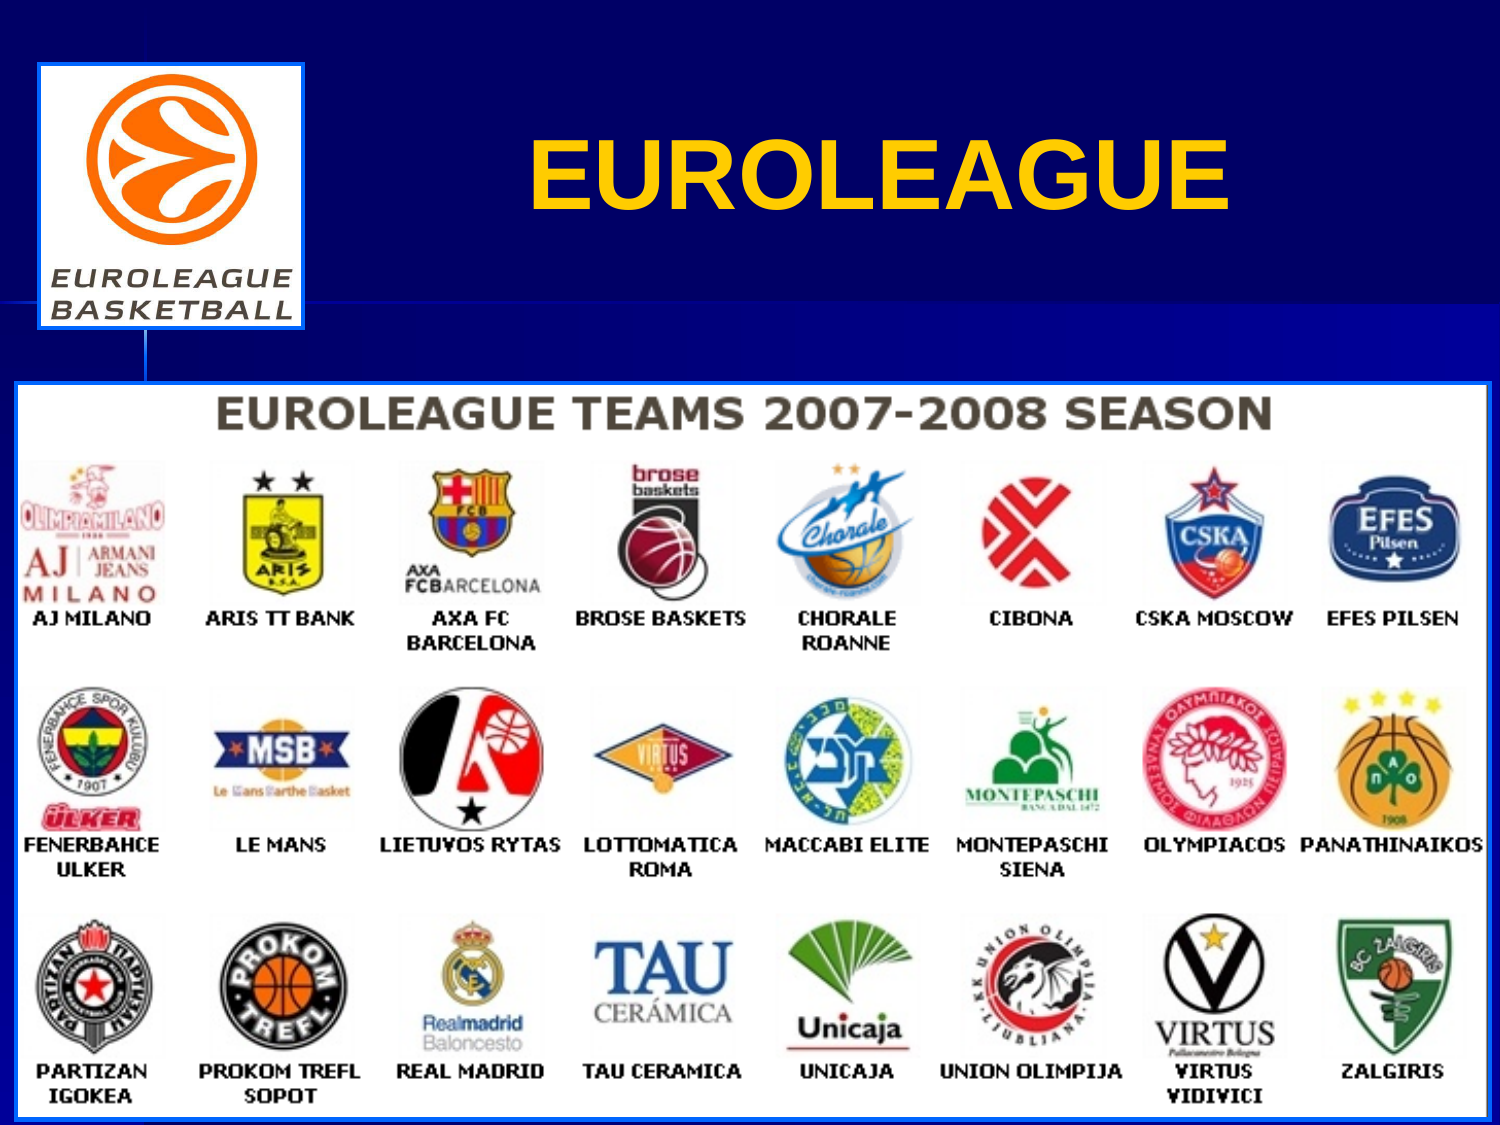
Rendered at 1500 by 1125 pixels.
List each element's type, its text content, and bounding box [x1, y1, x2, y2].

picture [17, 385, 1489, 1118]
picture [41, 66, 302, 327]
text_box EUROLEAGUE [360, 101, 1400, 237]
